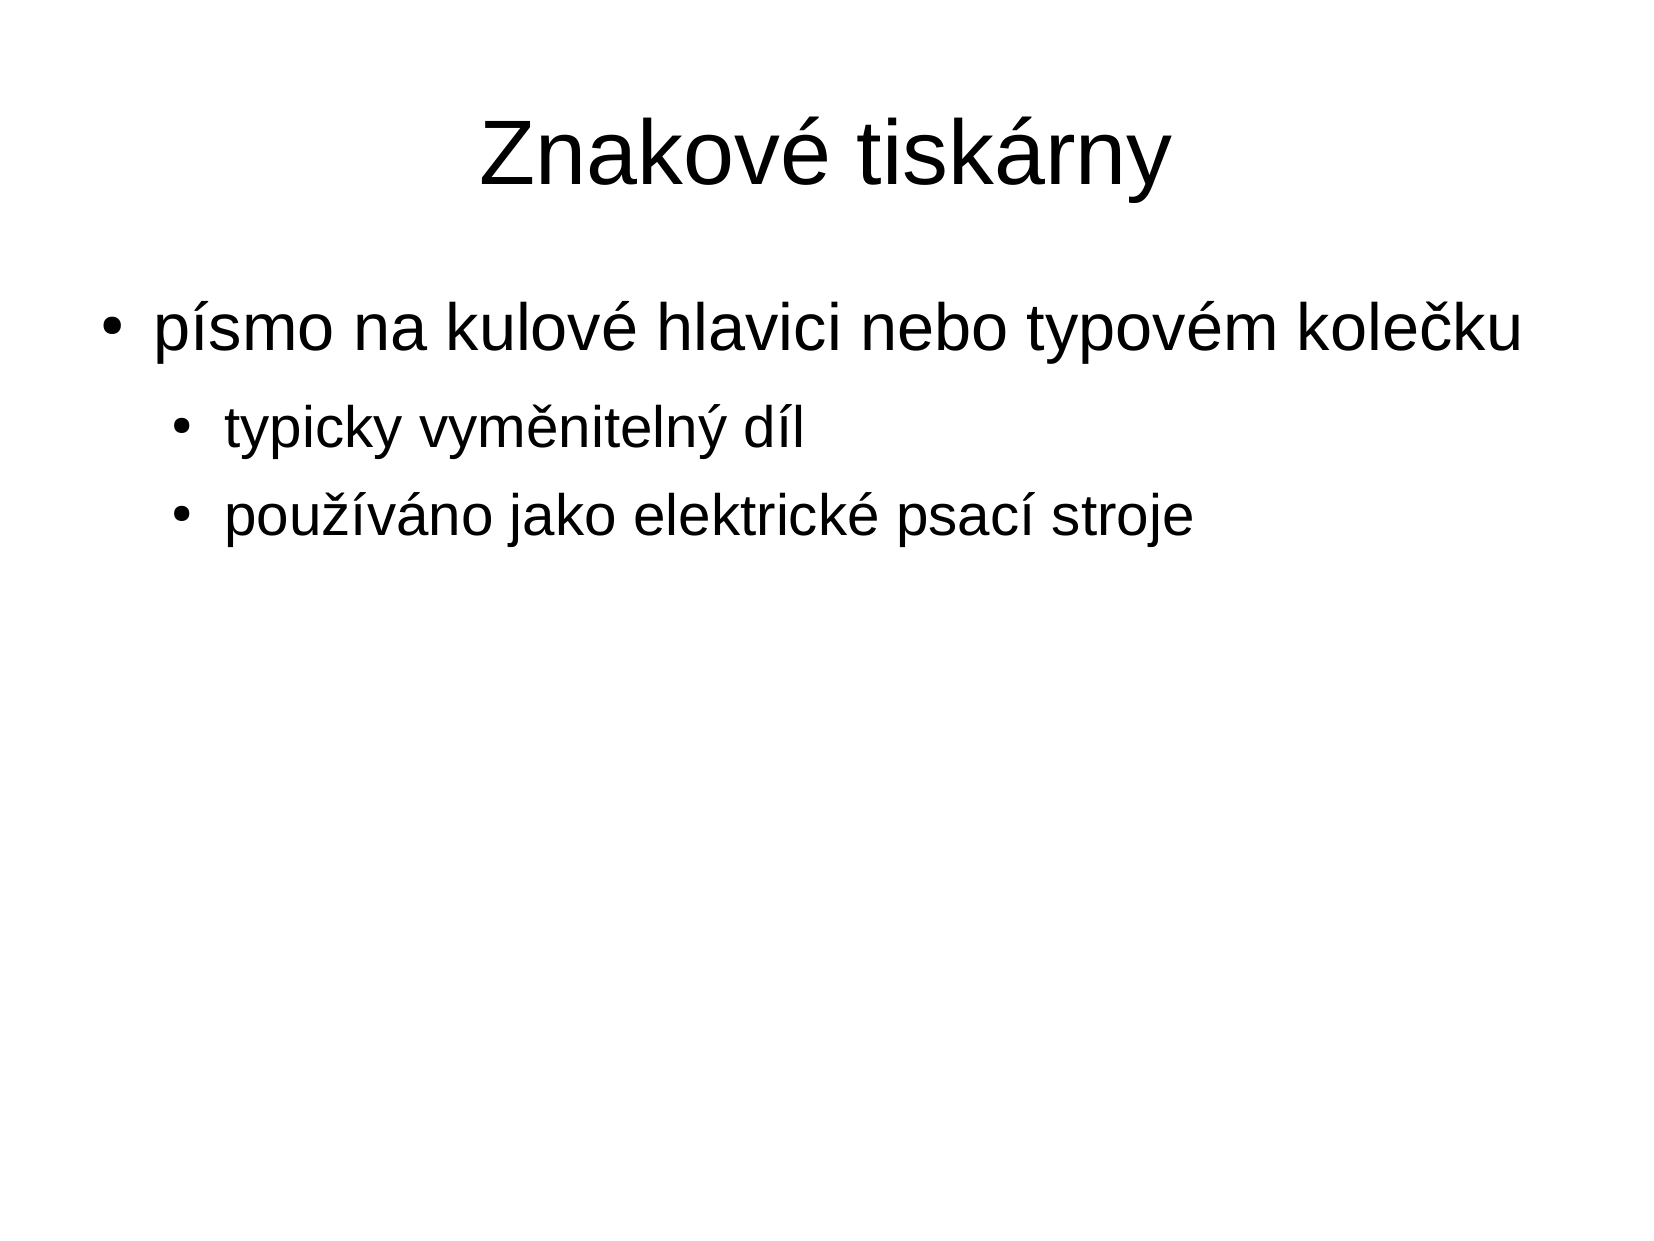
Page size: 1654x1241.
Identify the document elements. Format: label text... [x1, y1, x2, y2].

title Znakové tiskárny [82, 49, 1571, 257]
list písmo na kulové hlavici nebo typovém kolečku typicky vyměnitelný díl používáno jako elektrické psací stroje [82, 290, 1571, 1010]
